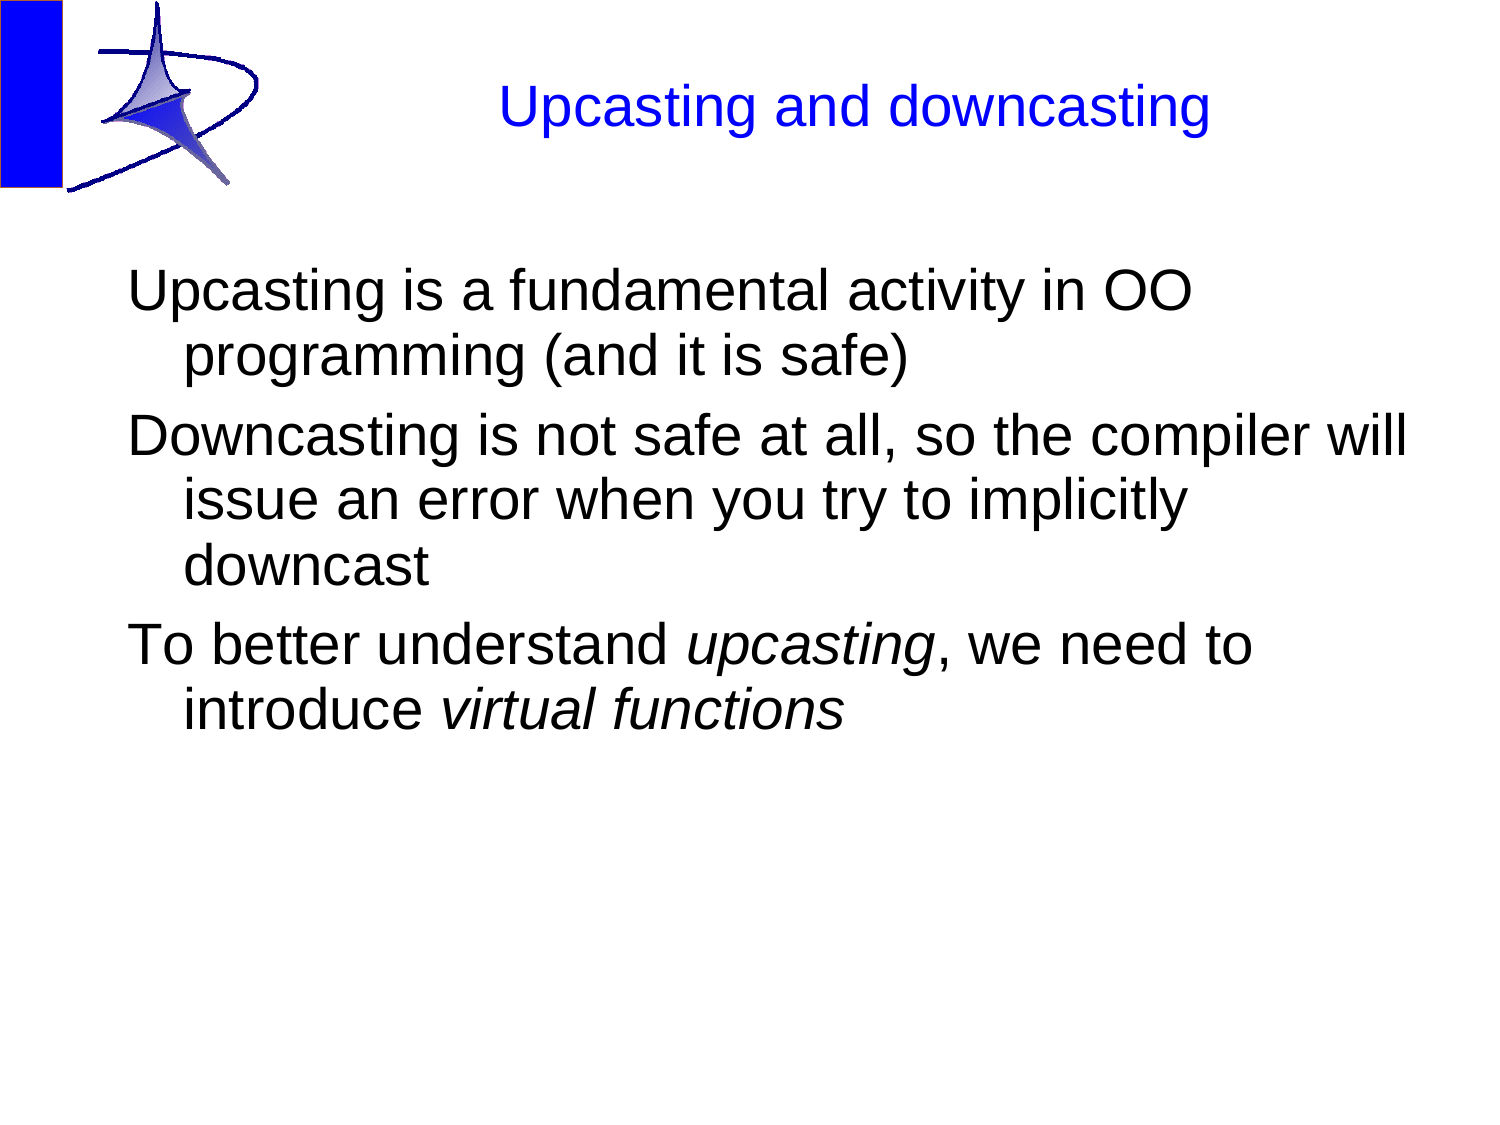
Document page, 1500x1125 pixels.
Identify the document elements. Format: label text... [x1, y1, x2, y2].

title Upcasting and downcasting [262, 24, 1450, 188]
list Upcasting is a fundamental activity in OO programming (and it is safe) Downcasting is not safe at all, so the compiler will issue an error when you try to implicitly downcast To better understand upcasting, we need to introduce virtual functions [112, 249, 1450, 1001]
picture [62, 0, 263, 197]
